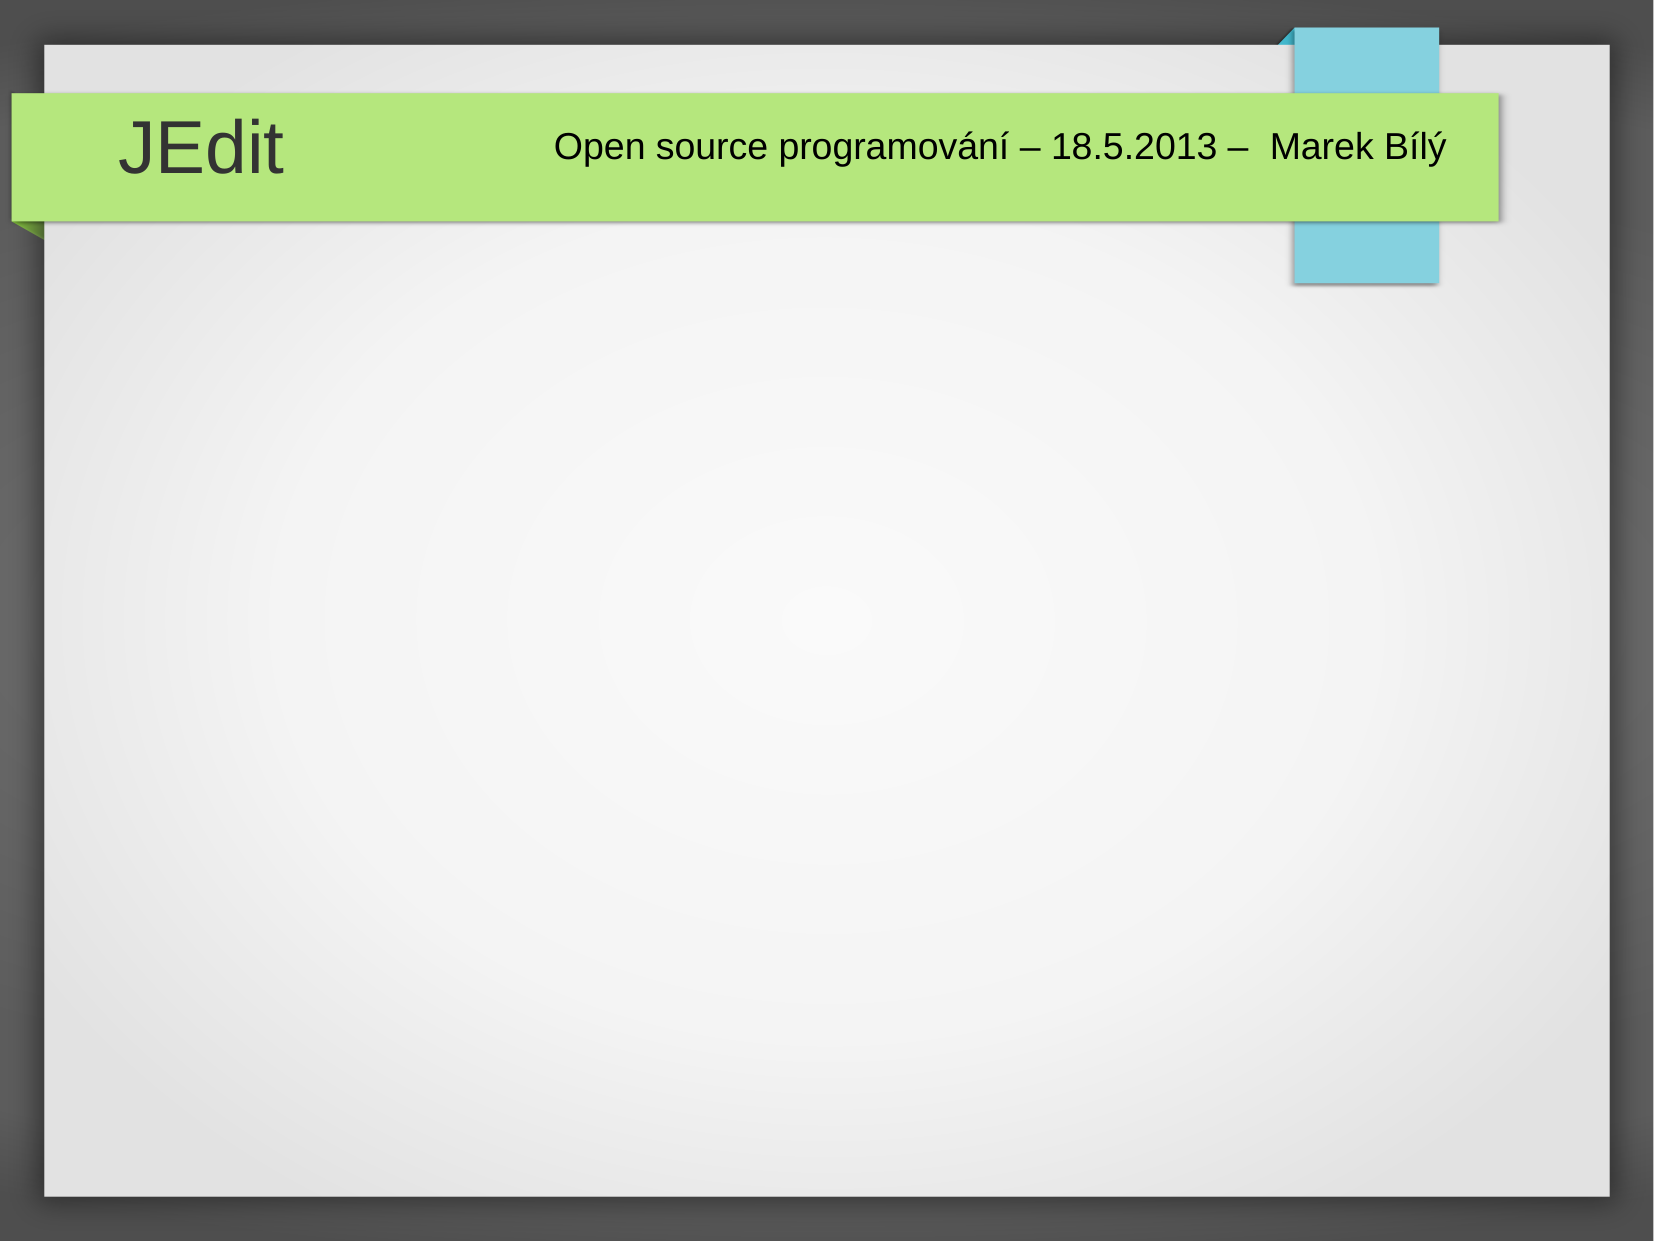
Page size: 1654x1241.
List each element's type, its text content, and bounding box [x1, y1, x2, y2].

picture [0, 0, 1654, 1241]
title JEdit [118, 94, 438, 201]
text_box Open source programování – 18.5.2013 – Marek Bílý [539, 118, 1462, 190]
